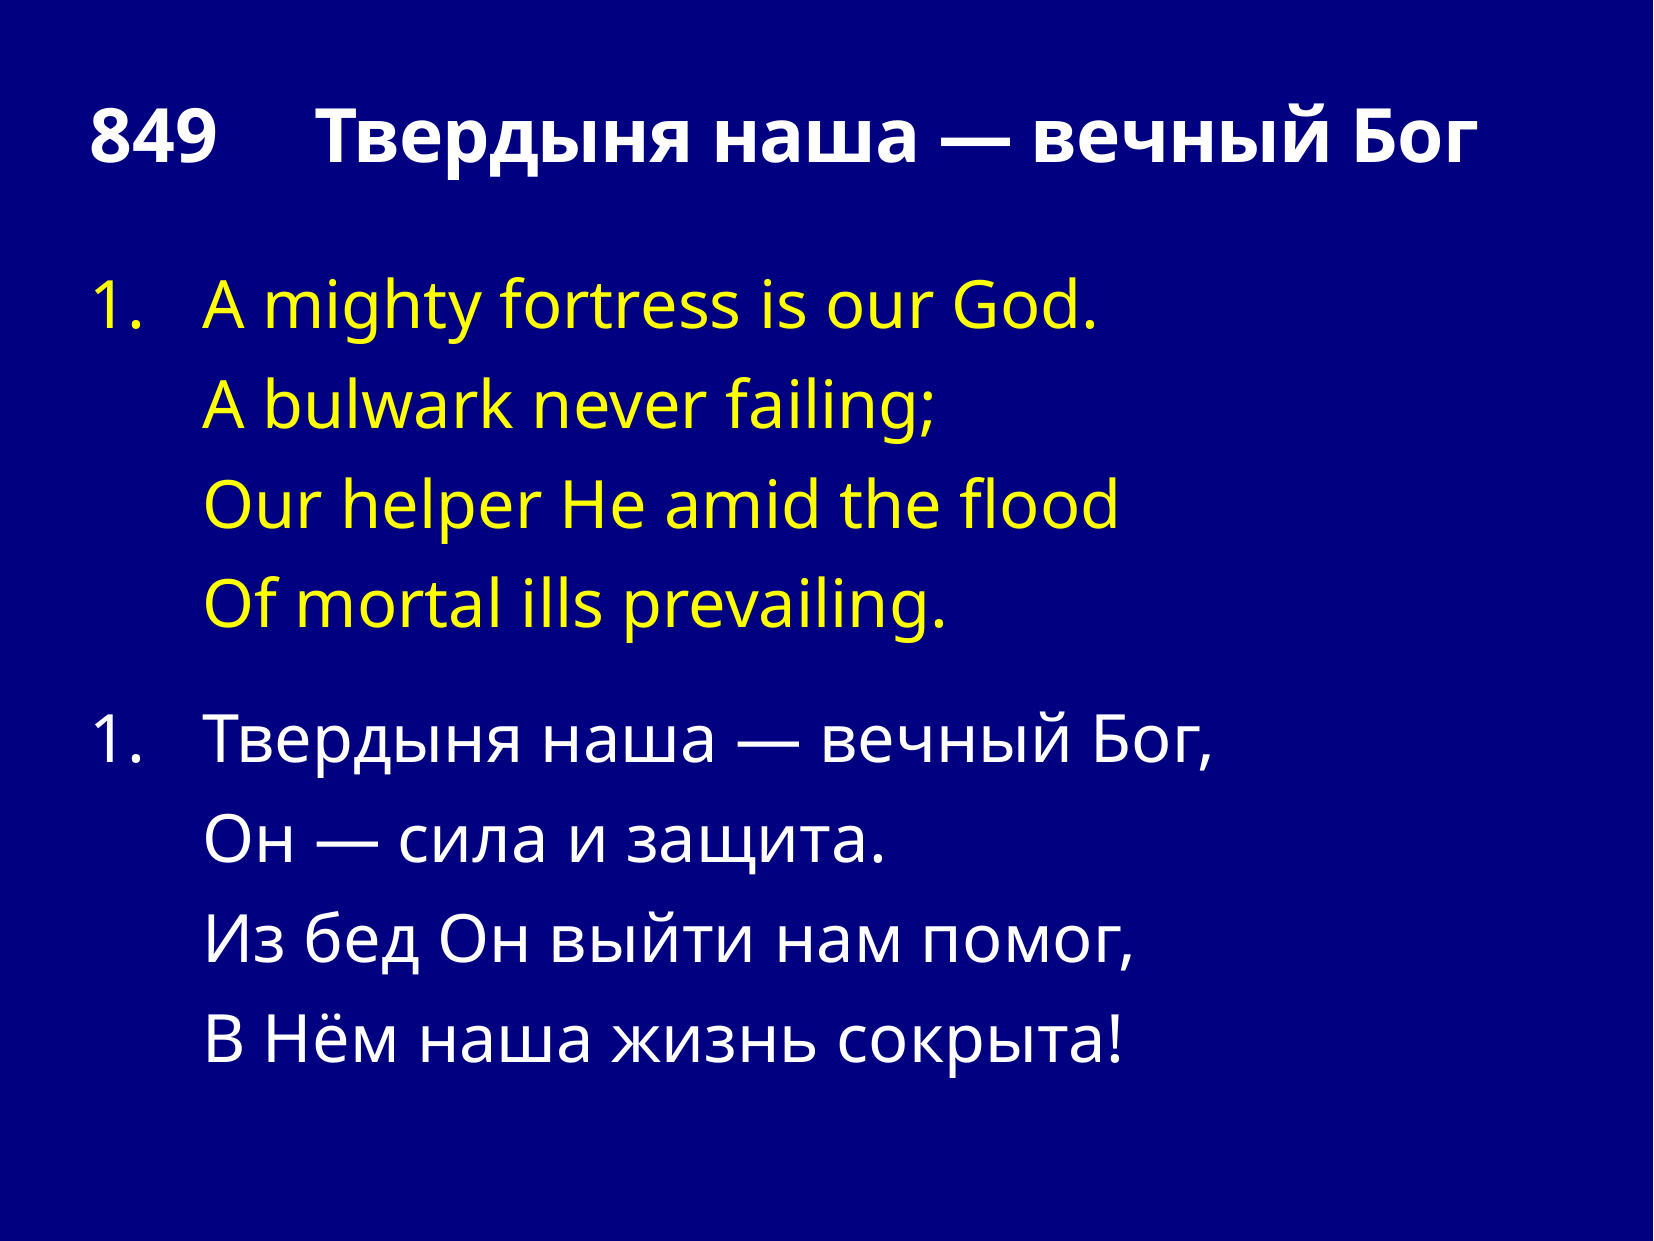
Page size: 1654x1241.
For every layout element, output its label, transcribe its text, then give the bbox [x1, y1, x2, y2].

text_box 849 Твердыня наша — вечный Бог [75, 75, 1651, 188]
text_box 1. A mighty fortress is our God. A bulwark never failing; Our helper He amid the flood Of mortal ills prevailing. [75, 188, 1576, 638]
text_box 1. Твердыня наша — вечный Бог, Он — сила и защита. Из бед Он выйти нам помог, В Нём наша жизнь сокрыта! [75, 675, 1576, 1163]
